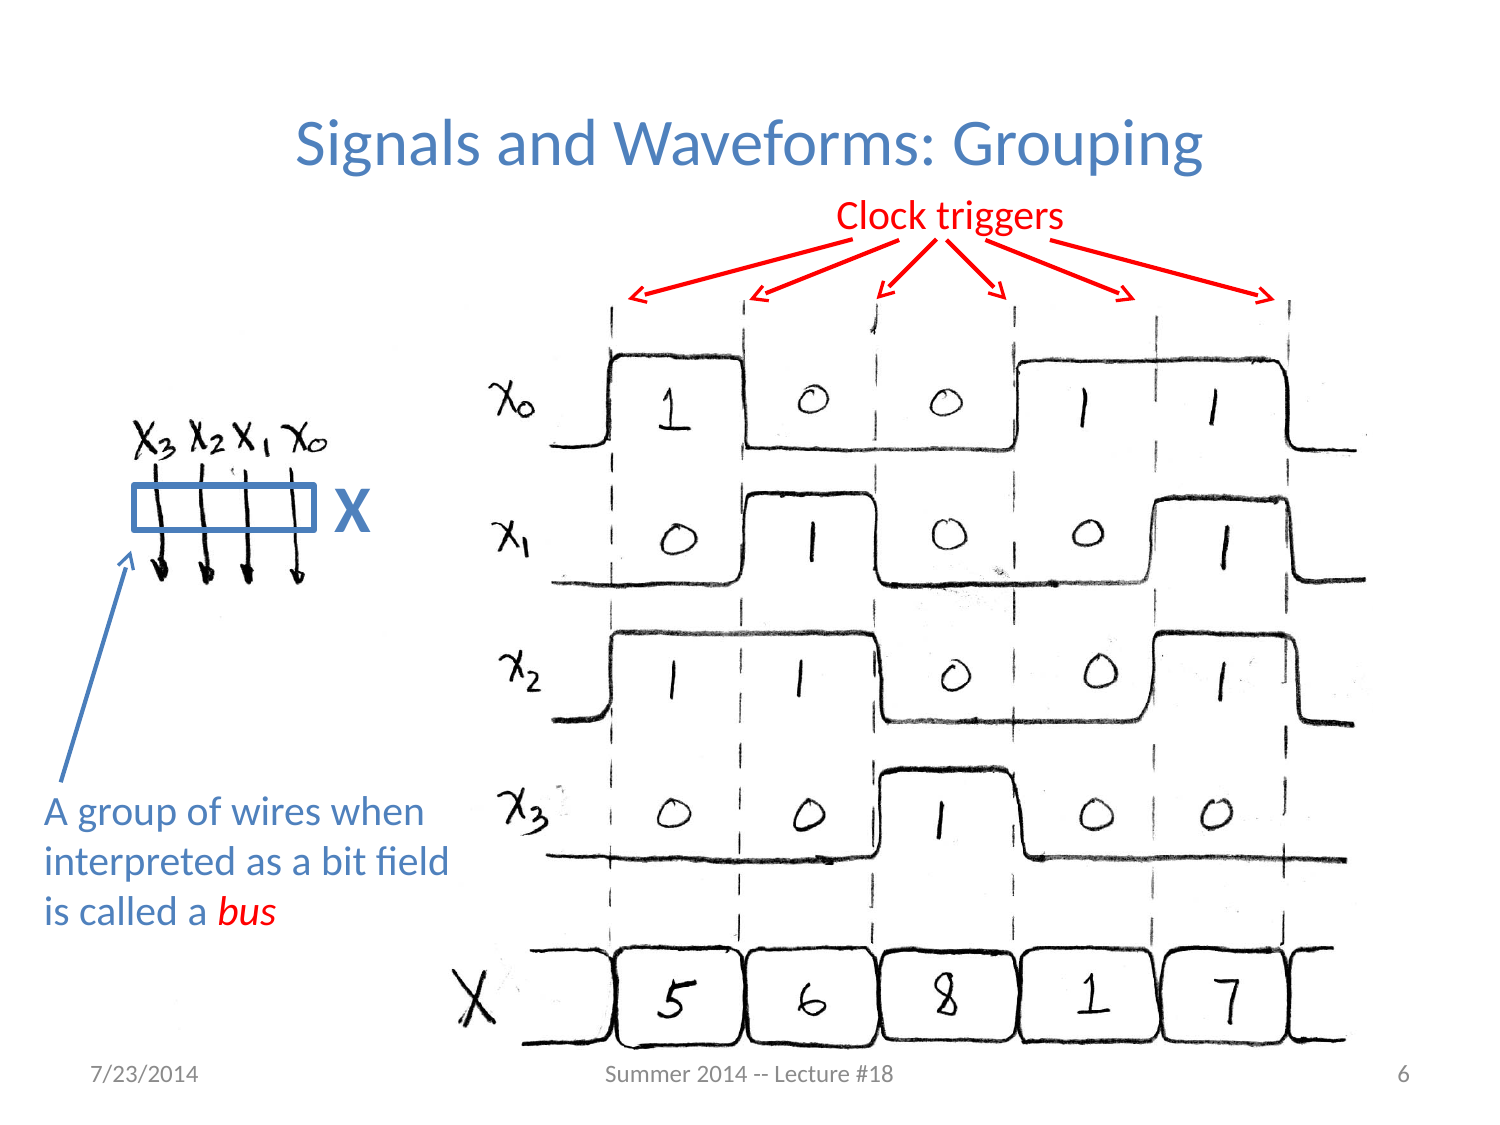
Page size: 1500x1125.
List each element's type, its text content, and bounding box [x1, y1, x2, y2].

slide_number <number> [1074, 1042, 1425, 1103]
text_box Clock triggers [821, 180, 1080, 246]
text_box X [319, 458, 386, 554]
title Signals and Waveforms: Grouping [75, 45, 1425, 233]
footer Summer 2014 -- Lecture #18 [512, 1042, 988, 1103]
slide_number 7/23/2014 [75, 1042, 425, 1103]
picture [127, 299, 1373, 1050]
text_box A group of wires when interpreted as a bit field is called a bus [29, 776, 478, 941]
